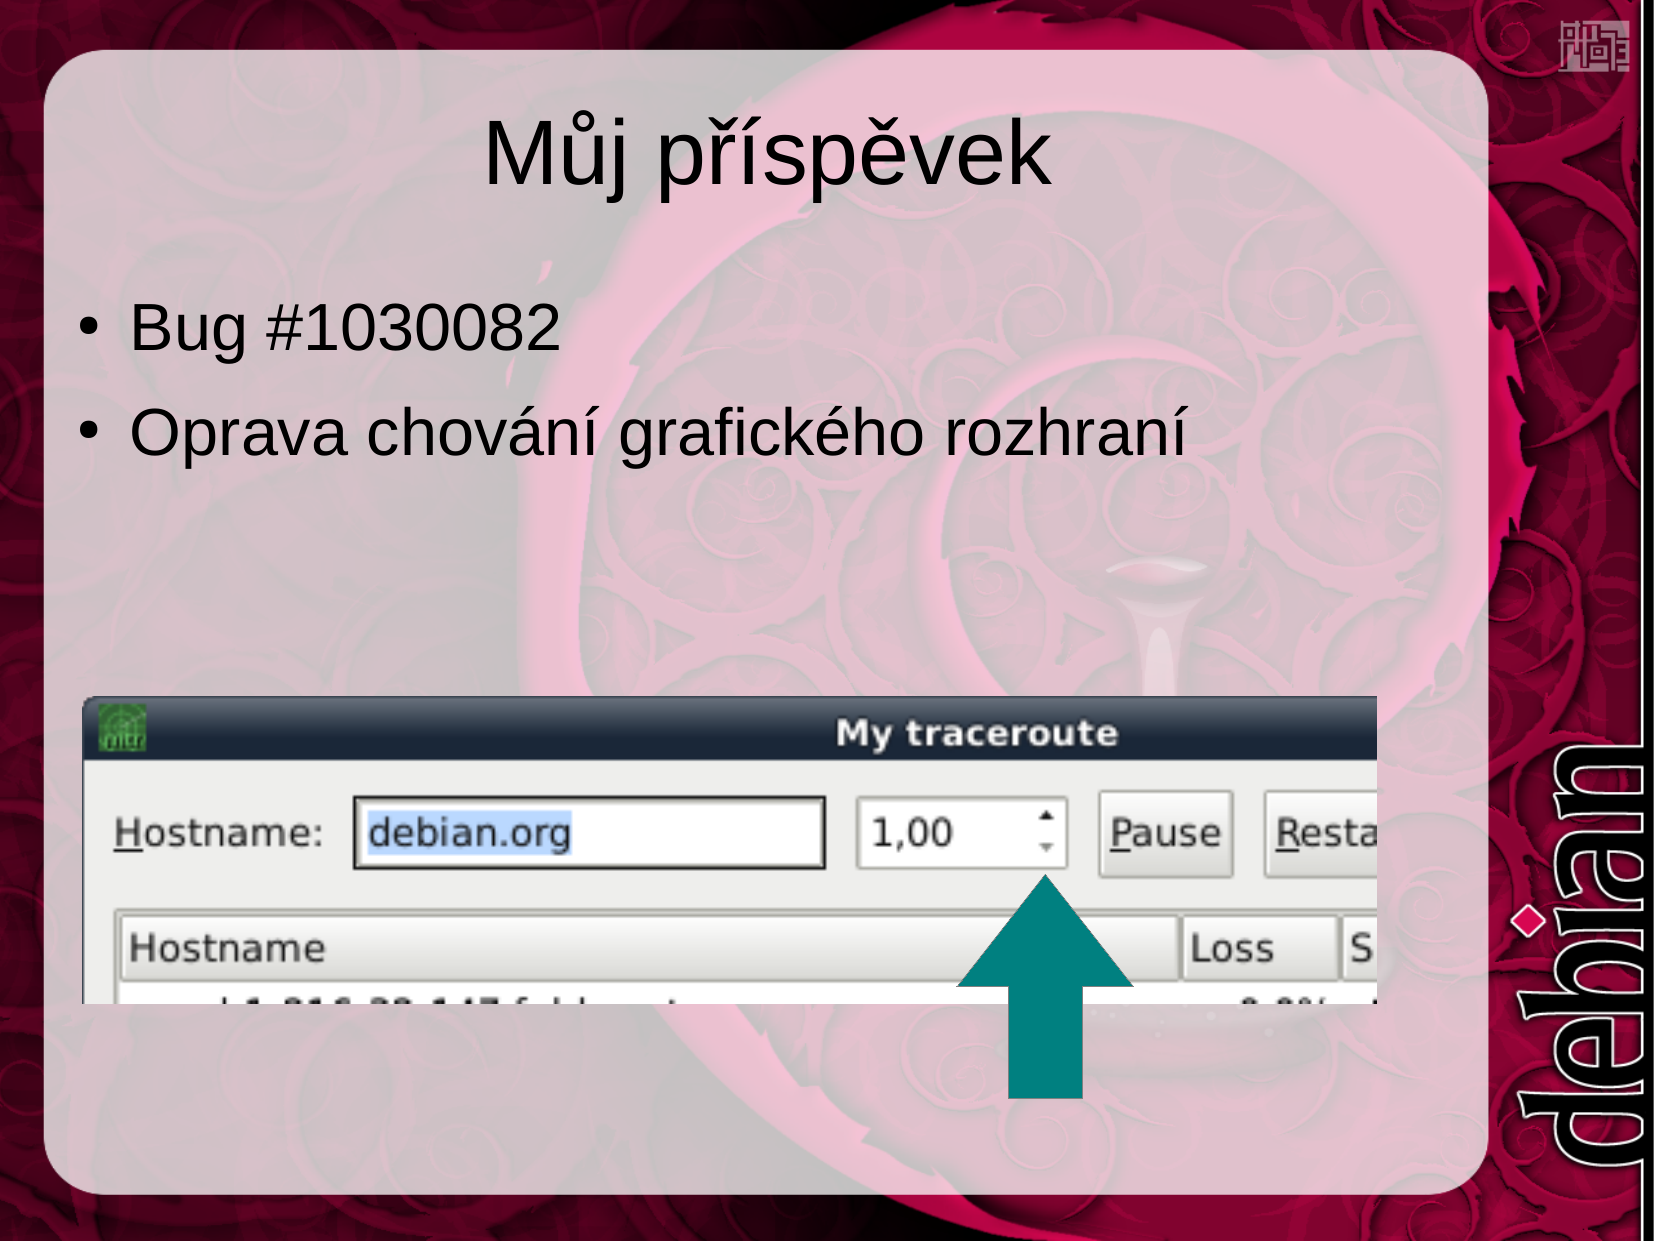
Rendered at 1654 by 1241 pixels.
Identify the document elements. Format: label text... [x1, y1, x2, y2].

text_box [956, 874, 1134, 1099]
picture [0, 0, 1654, 1241]
list Bug #1030082 Oprava chování grafického rozhraní [59, 290, 1477, 1109]
title Můj příspěvek [59, 49, 1477, 257]
